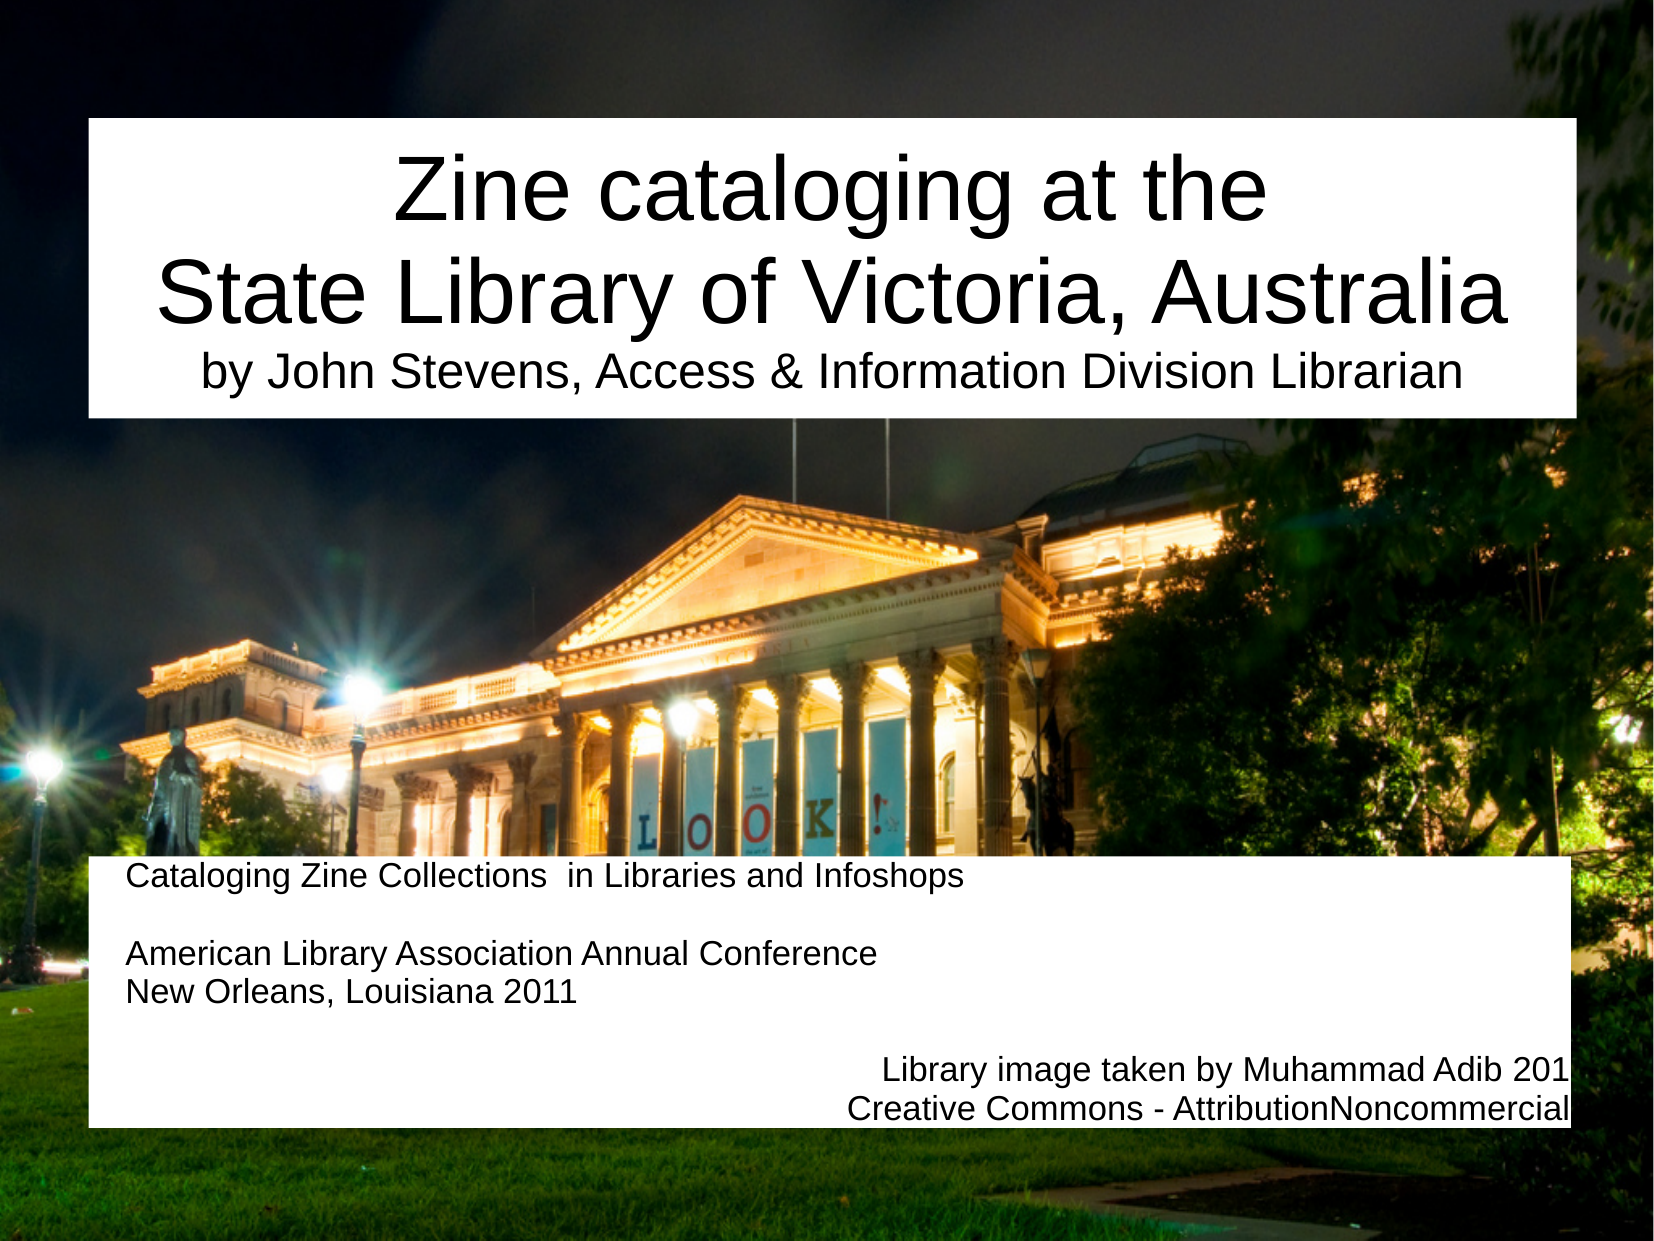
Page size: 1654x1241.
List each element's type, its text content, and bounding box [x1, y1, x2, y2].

picture [0, 0, 1654, 1241]
list Cataloging Zine Collections in Libraries and Infoshops American Library Association Annual Conference New Orleans, Louisiana 2011 Library image taken by Muhammad Adib 201 Creative Commons - AttributionNoncommercial [88, 856, 1571, 1128]
title Zine cataloging at the State Library of Victoria, Australia by John Stevens, Access & Information Division Librarian [88, 118, 1577, 419]
